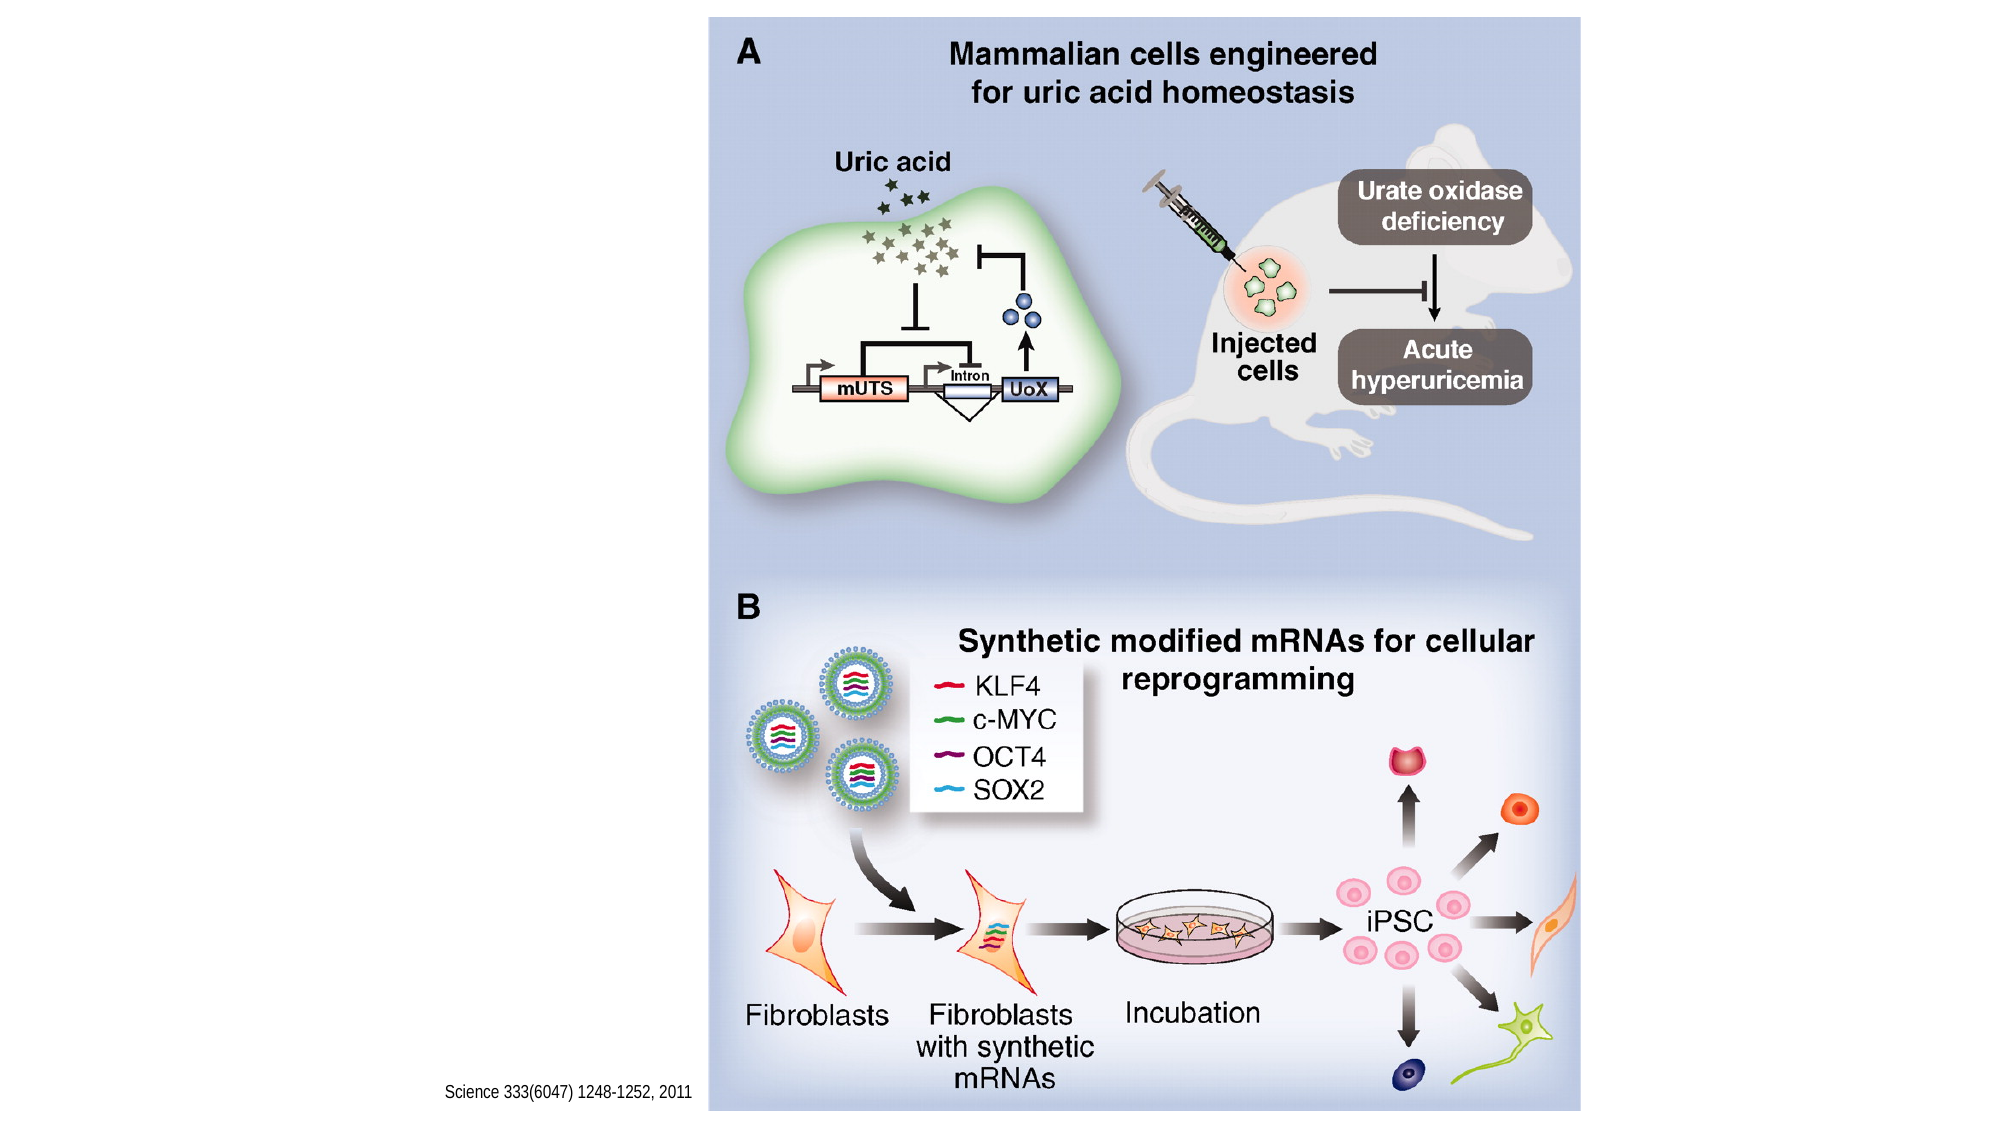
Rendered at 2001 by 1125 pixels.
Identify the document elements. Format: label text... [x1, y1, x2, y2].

picture [708, 17, 1581, 1111]
text_box Science 333(6047) 1248-1252, 2011 [429, 1072, 708, 1110]
